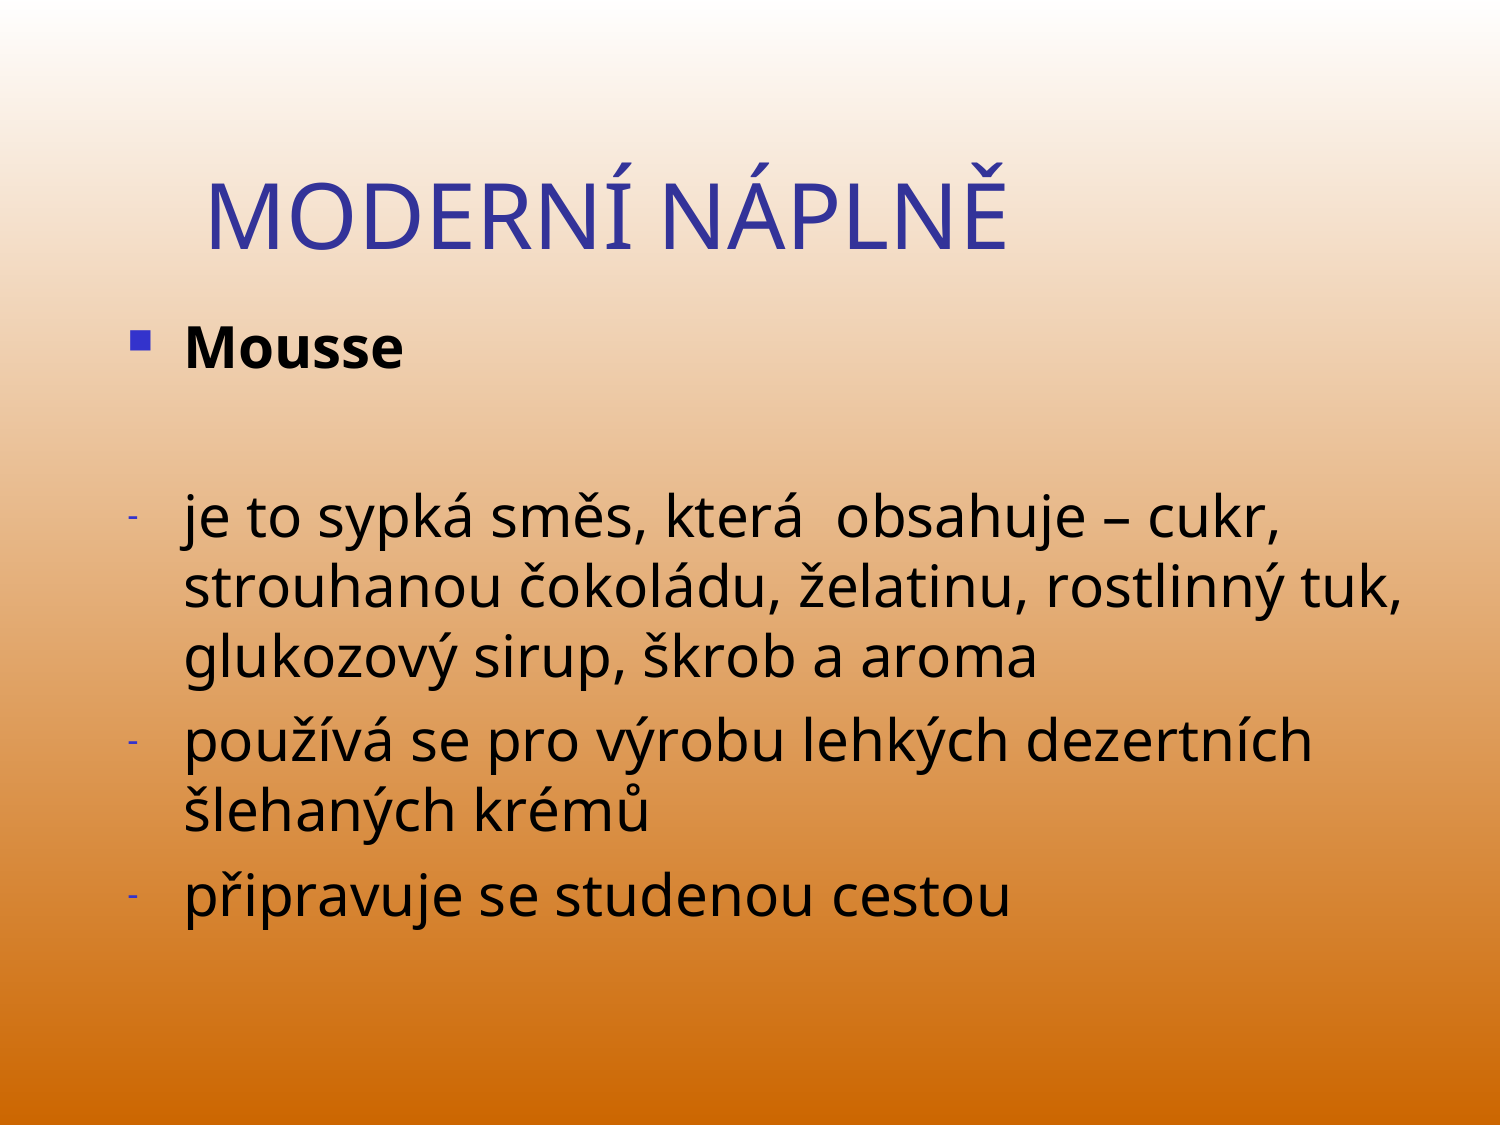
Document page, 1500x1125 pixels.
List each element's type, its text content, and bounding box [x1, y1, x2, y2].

list Mousse je to sypká směs, která obsahuje – cukr, strouhanou čokoládu, želatinu, rostlinný tuk, glukozový sirup, škrob a aroma používá se pro výrobu lehkých dezertních šlehaných krémů připravuje se studenou cestou [112, 302, 1447, 978]
title MODERNÍ NÁPLNĚ [188, 35, 1468, 276]
